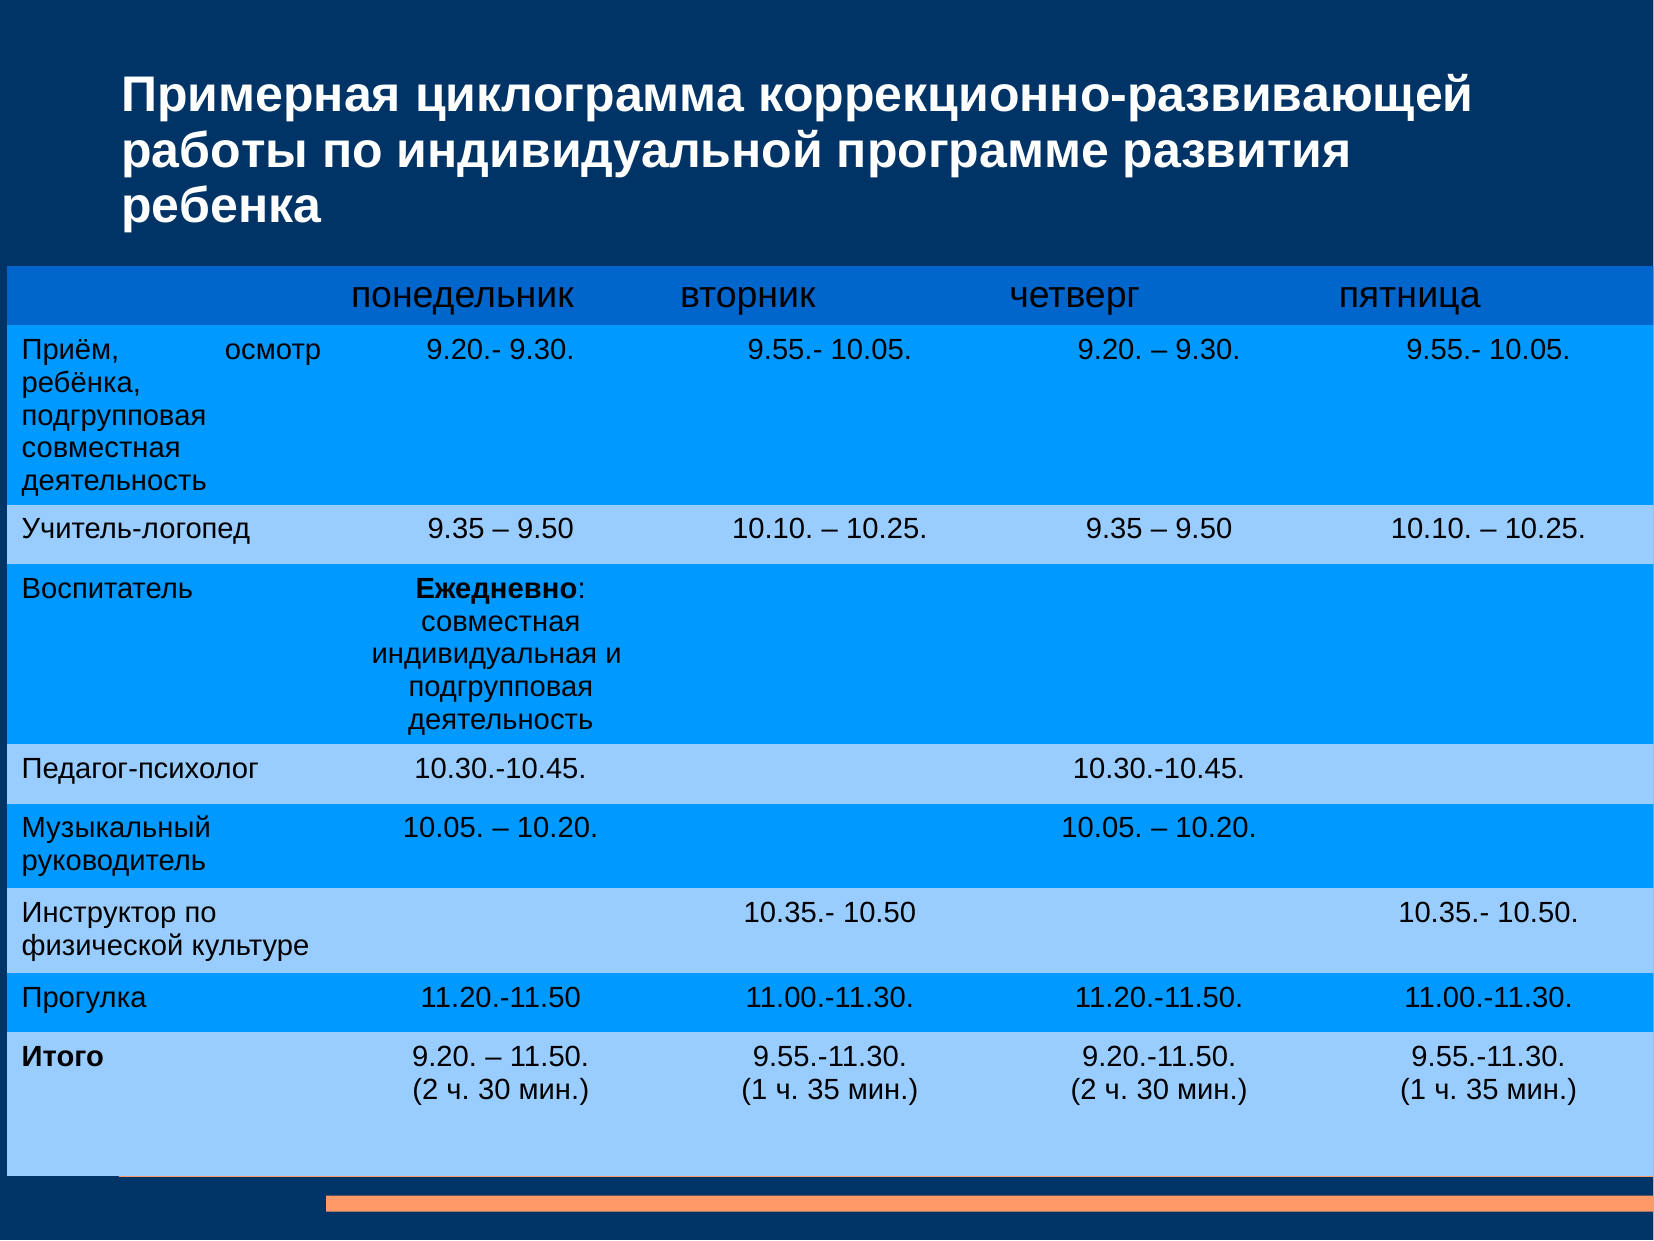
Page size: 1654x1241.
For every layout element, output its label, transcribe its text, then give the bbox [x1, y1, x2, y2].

table_cell 9.35 – 9.50 [995, 505, 1324, 564]
table_cell Воспитатель [7, 564, 336, 744]
table_cell [995, 888, 1324, 973]
table_cell Педагог-психолог [7, 744, 336, 804]
table_cell [665, 744, 995, 804]
title Примерная циклограмма коррекционно-развивающей работы по индивидуальной программе развития ребенка [121, 46, 1534, 254]
table_cell Ежедневно: совместная индивидуальная и подгрупповая деятельность [336, 564, 665, 744]
table_header [7, 266, 336, 325]
table_cell Прогулка [7, 973, 336, 1032]
table_cell 9.55.- 10.05. [665, 325, 995, 505]
table_cell Инструктор по физической культуре [7, 888, 336, 973]
table_cell 9.20.- 9.30. [336, 325, 665, 505]
table_cell Учитель-логопед [7, 505, 336, 564]
table_cell 9.20. – 9.30. [995, 325, 1324, 505]
table_cell 9.55.-11.30. (1 ч. 35 мин.) [1324, 1032, 1654, 1176]
table_cell 9.35 – 9.50 [336, 505, 665, 564]
table_cell 9.55.-11.30. (1 ч. 35 мин.) [665, 1032, 995, 1176]
table_cell 11.00.-11.30. [1324, 973, 1654, 1032]
table_cell 10.35.- 10.50. [1324, 888, 1654, 973]
table_cell 10.30.-10.45. [336, 744, 665, 804]
table_cell 11.20.-11.50 [336, 973, 665, 1032]
table_cell 10.35.- 10.50 [665, 888, 995, 973]
table_cell [995, 564, 1324, 744]
table_cell 9.20. – 11.50. (2 ч. 30 мин.) [336, 1032, 665, 1176]
table_cell [665, 804, 995, 888]
table_cell Приём, осмотр ребёнка, подгрупповая совместная деятельность [7, 325, 336, 505]
table_cell 10.10. – 10.25. [665, 505, 995, 564]
table_cell [336, 888, 665, 973]
table_cell [1324, 564, 1654, 744]
table_cell Музыкальный руководитель [7, 804, 336, 888]
table_header четверг [995, 266, 1324, 325]
table_header вторник [665, 266, 995, 325]
table_cell 9.55.- 10.05. [1324, 325, 1654, 505]
table_cell 11.20.-11.50. [995, 973, 1324, 1032]
table_cell [1324, 744, 1654, 804]
table_cell [1324, 804, 1654, 888]
table_cell 10.30.-10.45. [995, 744, 1324, 804]
table_cell 11.00.-11.30. [665, 973, 995, 1032]
table_header понедельник [336, 266, 665, 325]
table_cell 9.20.-11.50. (2 ч. 30 мин.) [995, 1032, 1324, 1176]
table_cell [665, 564, 995, 744]
table_cell 10.05. – 10.20. [336, 804, 665, 888]
table_cell 10.05. – 10.20. [995, 804, 1324, 888]
table_header пятница [1324, 266, 1654, 325]
table_cell 10.10. – 10.25. [1324, 505, 1654, 564]
table_cell Итого [7, 1032, 336, 1176]
